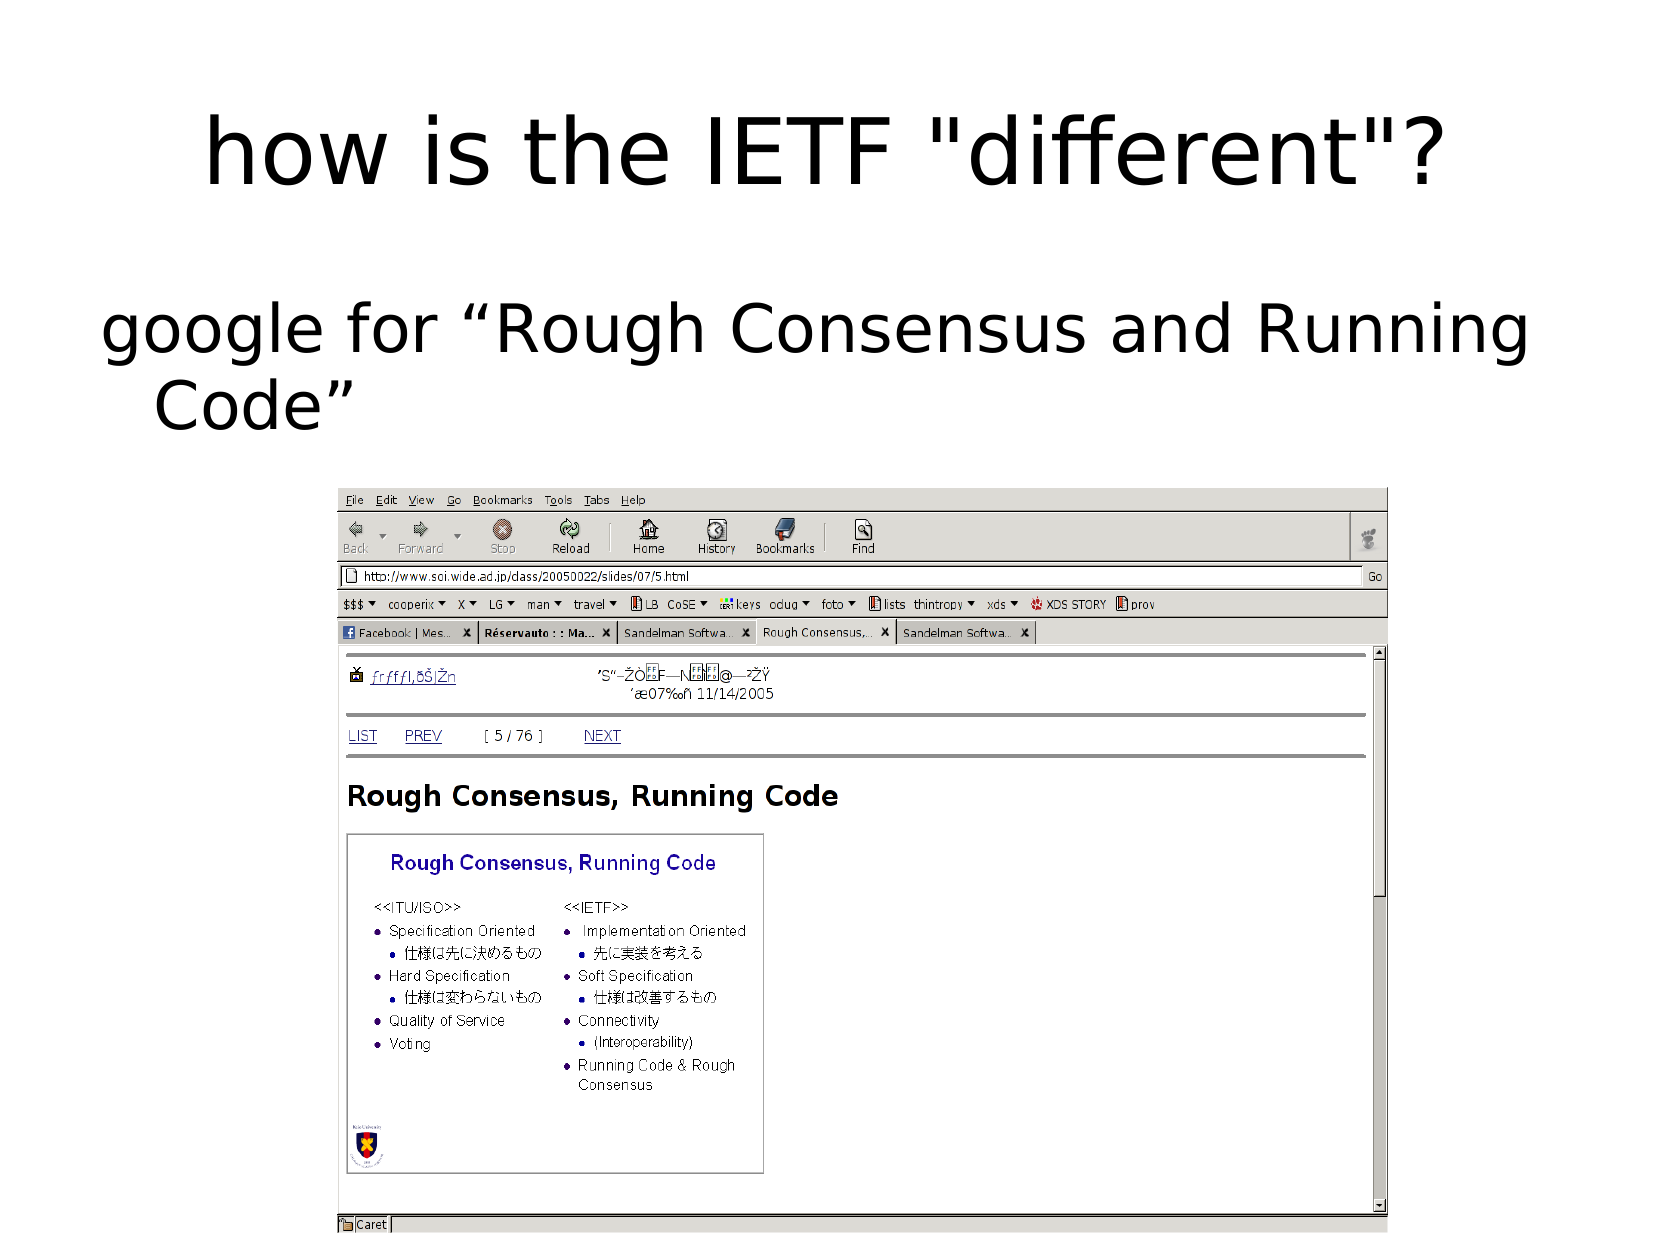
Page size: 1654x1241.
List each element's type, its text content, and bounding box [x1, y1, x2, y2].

title how is the IETF "different"? [82, 49, 1571, 257]
list google for “Rough Consensus and Running Code” [82, 290, 1571, 1094]
picture [337, 487, 1388, 1233]
